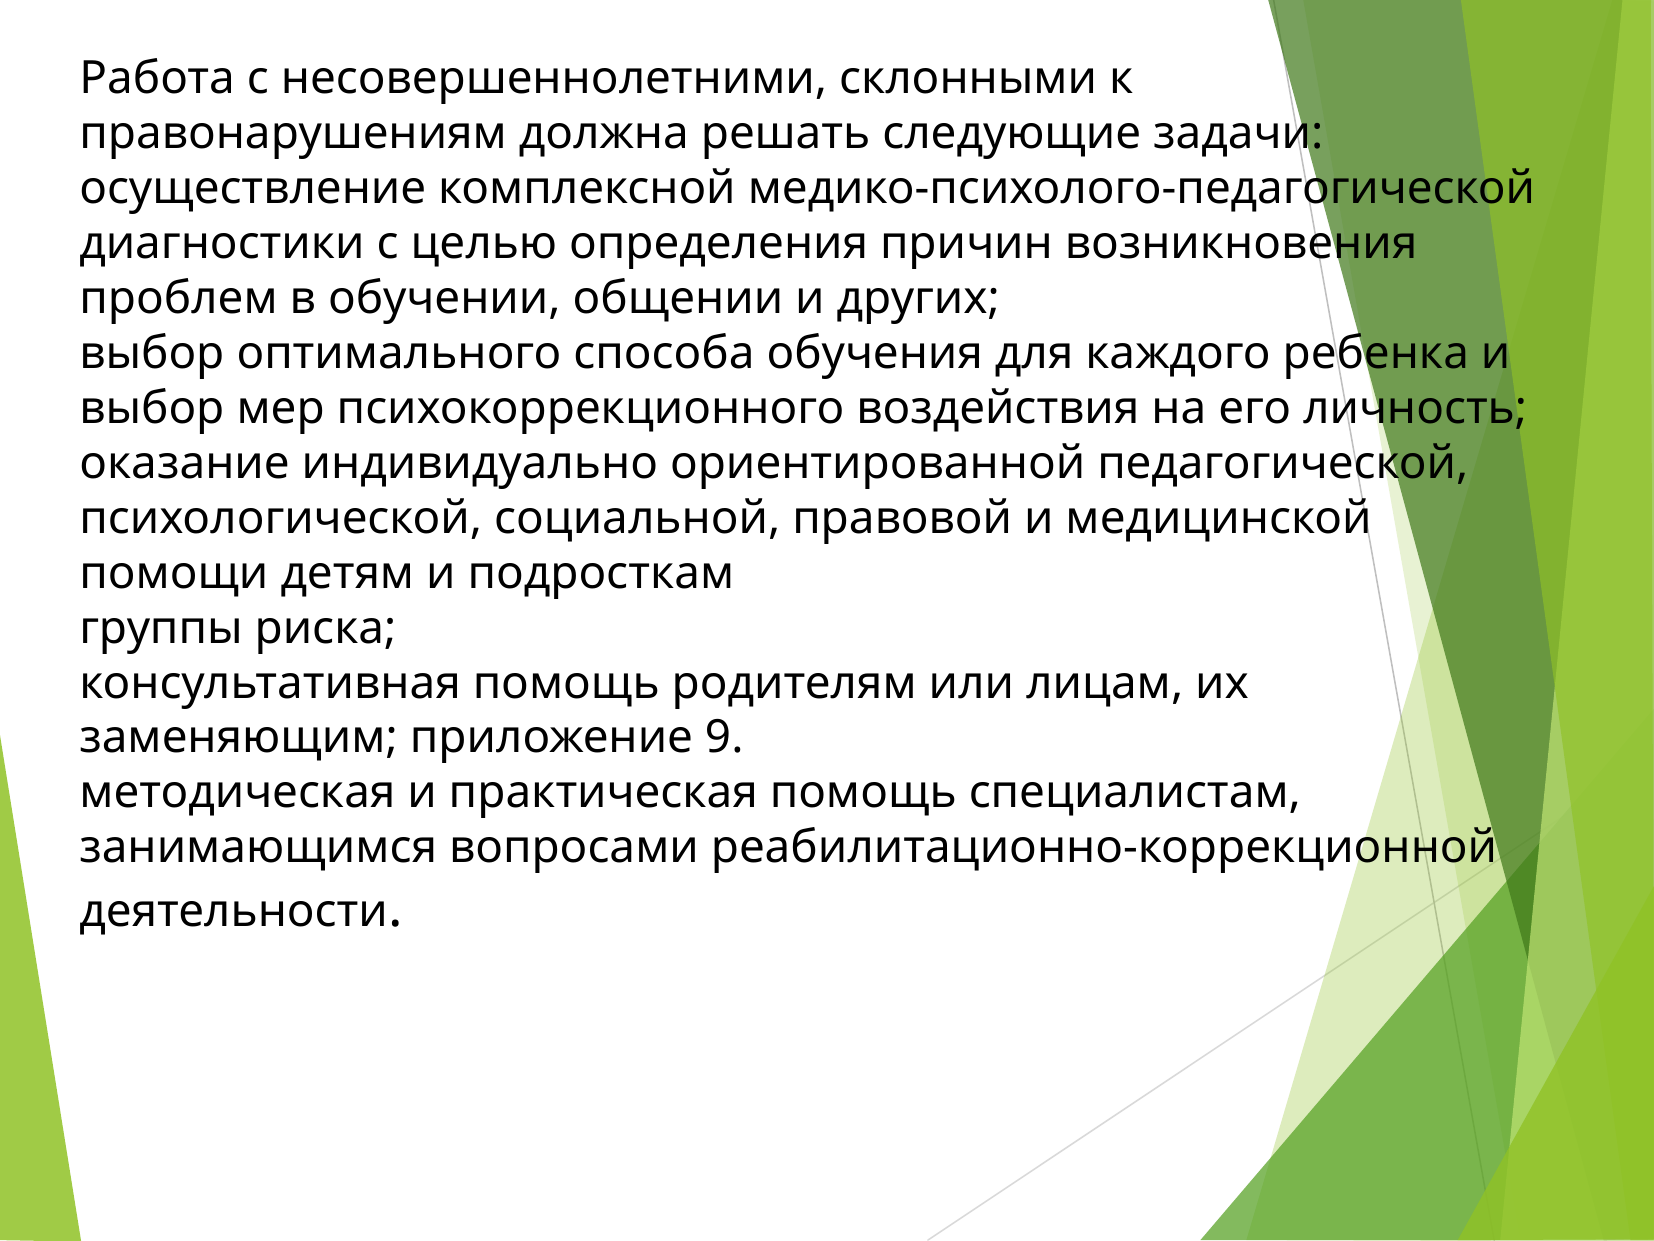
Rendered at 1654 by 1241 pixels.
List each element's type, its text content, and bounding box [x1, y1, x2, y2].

title Работа с несовершеннолетними, склонными к правонарушениям должна решать следующие задачи: осуществление комплексной медико-психолого-педагогической диагностики с целью определения причин возникновения проблем в обучении, общении и других; выбор оптимального способа обучения для каждого ребенка и выбор мер психокоррекционного воздействия на его личность; оказание индивидуально ориентированной педагогической, психологической, социальной, правовой и медицинской помощи детям и подросткам группы риска; консультативная помощь родителям или лицам, их заменяющим; приложение 9. методическая и практическая помощь специалистам, занимающимся вопросами реабилитационно-коррекционной деятельности. [64, 40, 1553, 1105]
